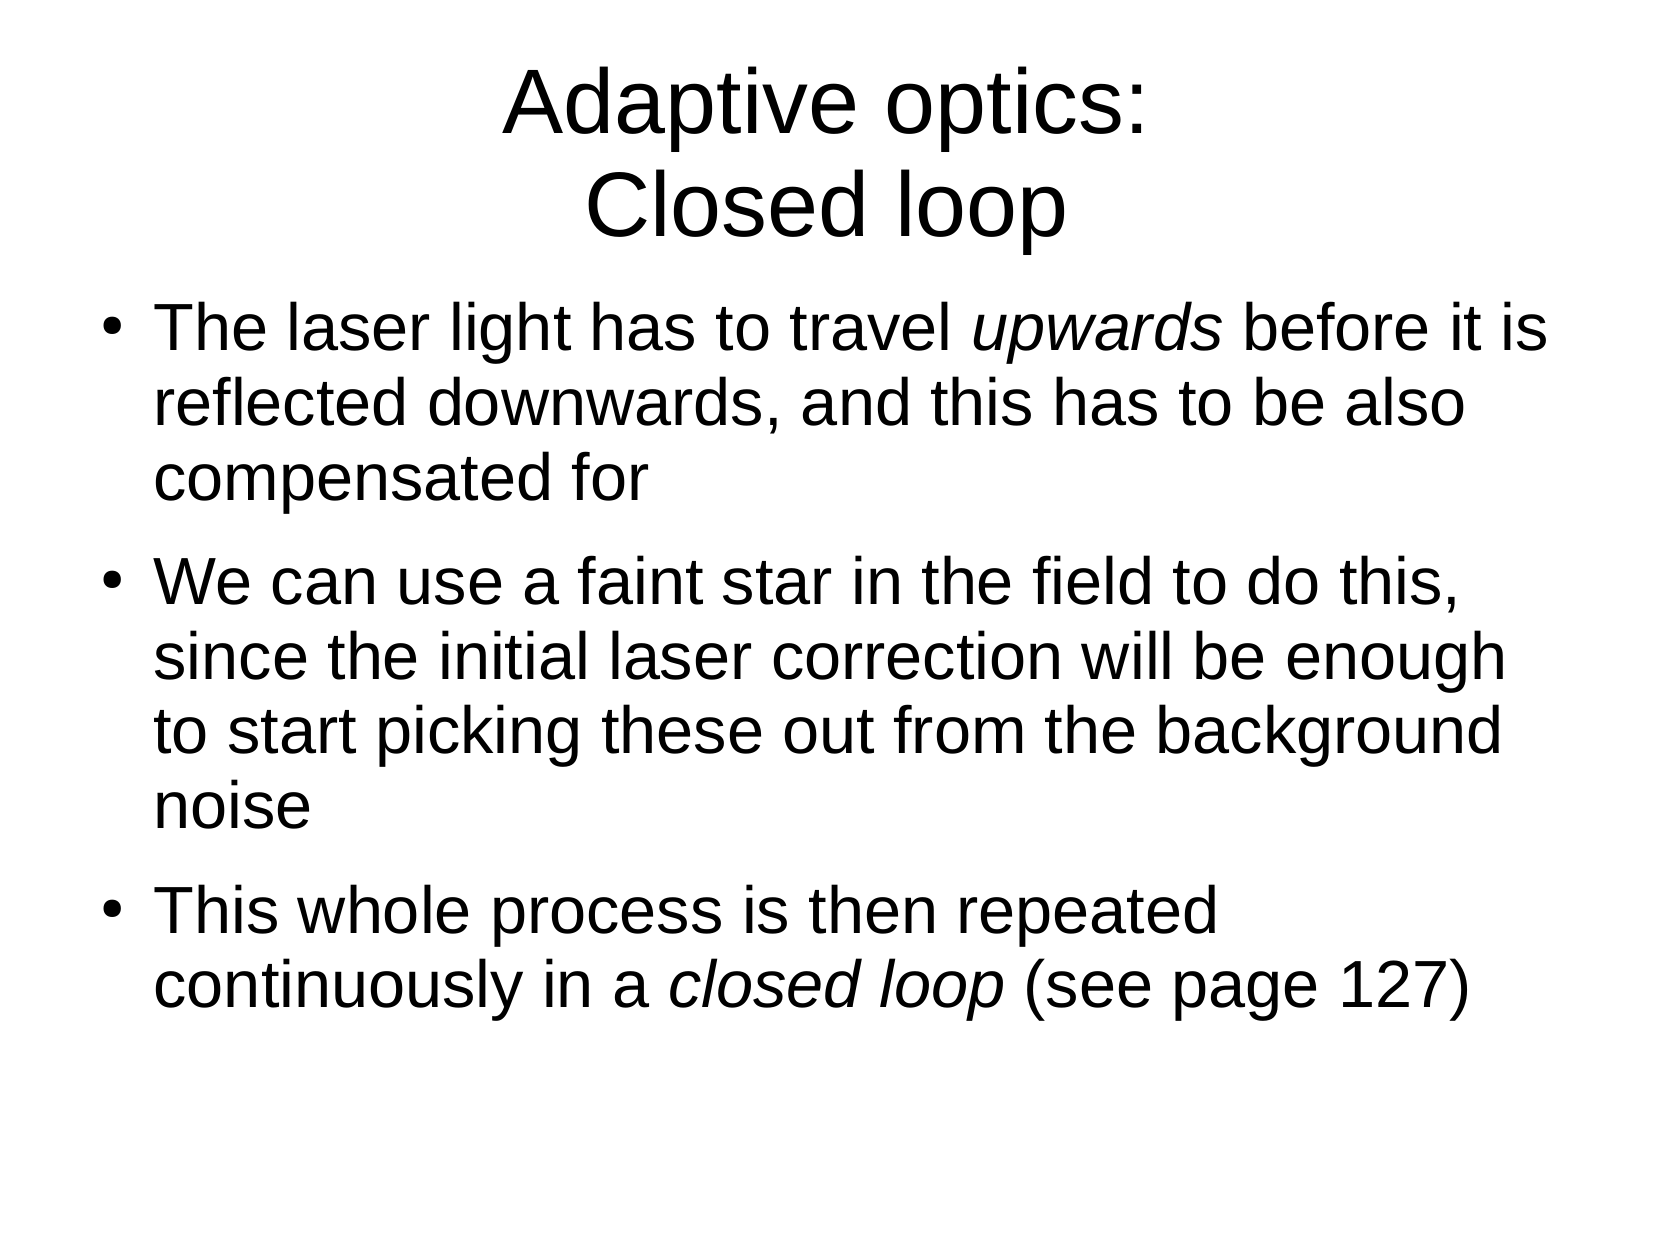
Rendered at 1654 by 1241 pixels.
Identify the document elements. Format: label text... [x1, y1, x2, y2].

title Adaptive optics: Closed loop [82, 49, 1571, 257]
list The laser light has to travel upwards before it is reflected downwards, and this has to be also compensated for We can use a faint star in the field to do this, since the initial laser correction will be enough to start picking these out from the background noise This whole process is then repeated continuously in a closed loop (see page 127) [82, 290, 1571, 1109]
